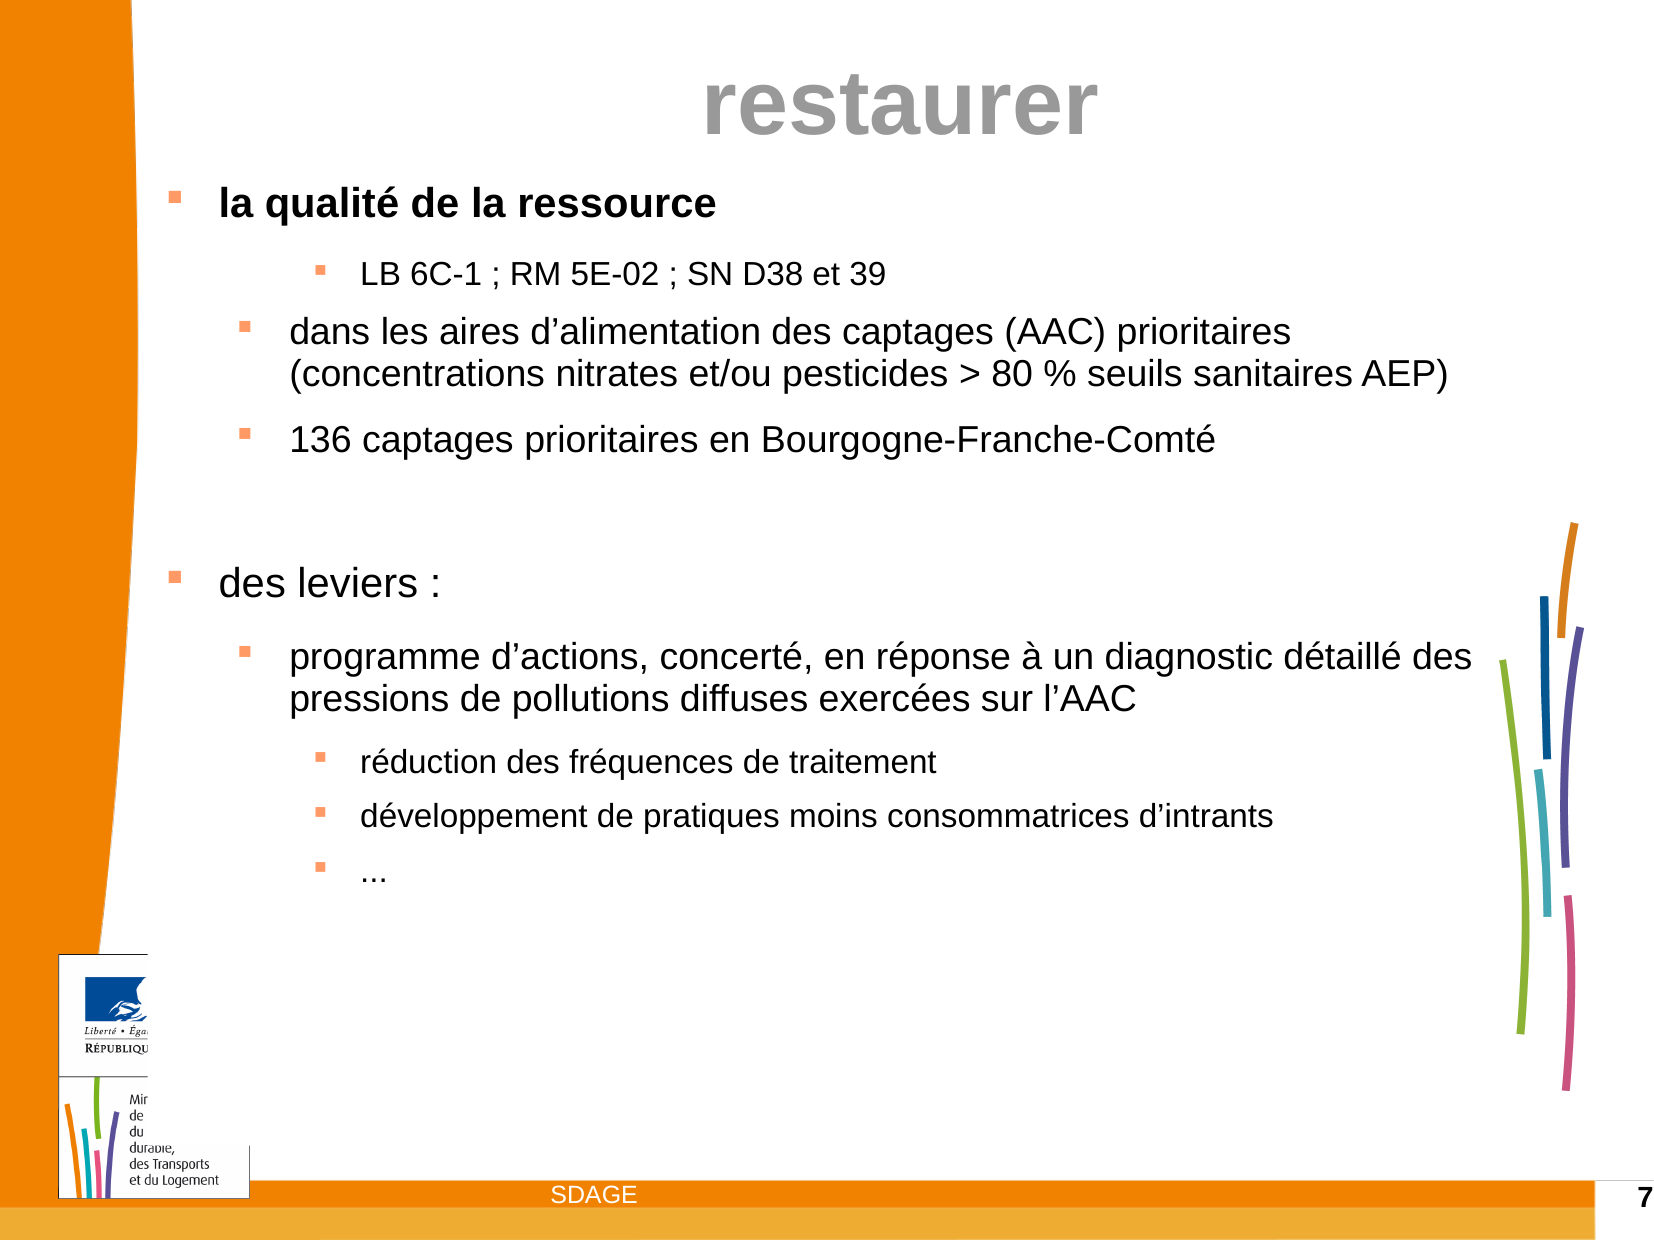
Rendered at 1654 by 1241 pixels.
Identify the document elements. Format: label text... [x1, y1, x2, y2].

list la qualité de la ressource LB 6C-1 ; RM 5E-02 ; SN D38 et 39 dans les aires d’alimentation des captages (AAC) prioritaires (concentrations nitrates et/ou pesticides > 80 % seuils sanitaires AEP) 136 captages prioritaires en Bourgogne-Franche-Comté des leviers : programme d’actions, concerté, en réponse à un diagnostic détaillé des pressions de pollutions diffuses exercées sur l’AAC réduction des fréquences de traitement développement de pratiques moins consommatrices d’intrants ... [147, 179, 1477, 1146]
picture [0, 0, 1654, 1240]
title restaurer [147, 0, 1654, 206]
